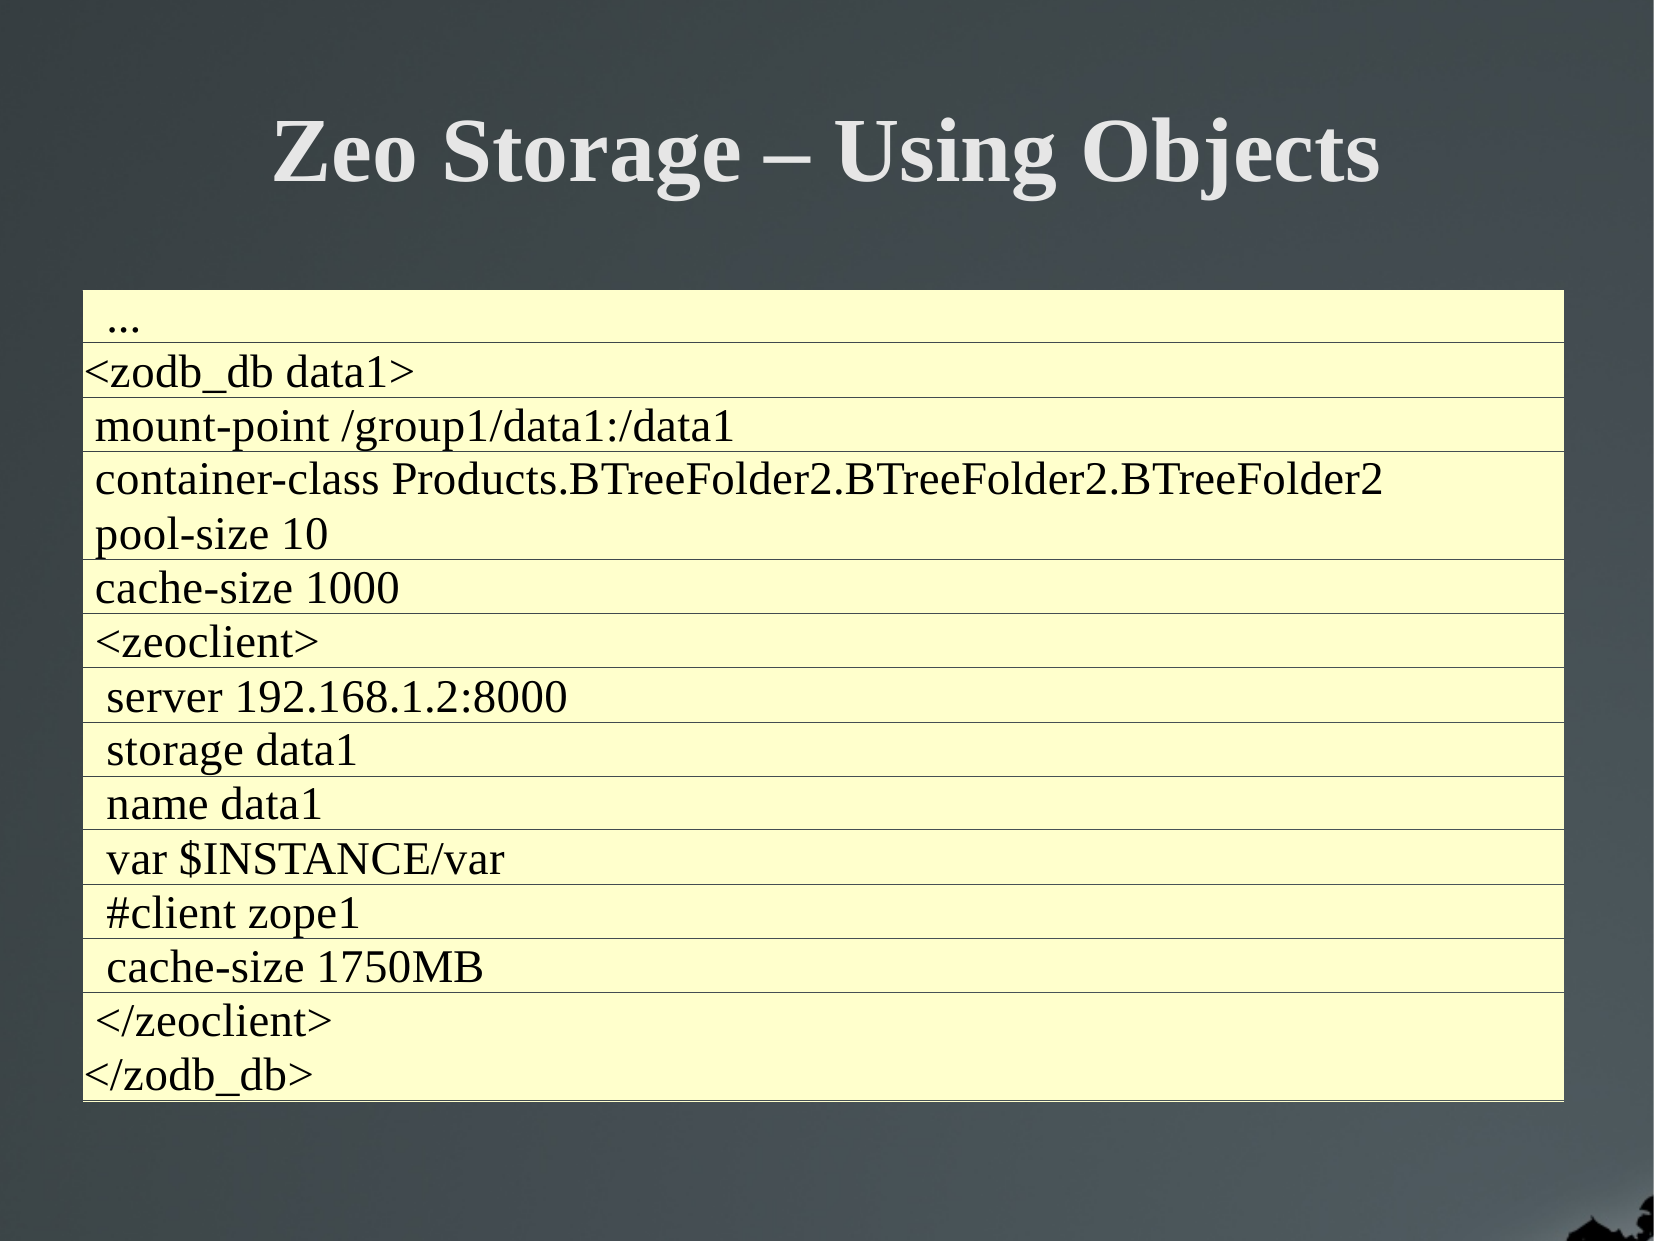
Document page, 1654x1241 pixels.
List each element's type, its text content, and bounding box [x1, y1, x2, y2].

chart [82, 290, 1567, 1104]
title Zeo Storage – Using Objects [82, 49, 1571, 257]
picture [0, 0, 1654, 1241]
